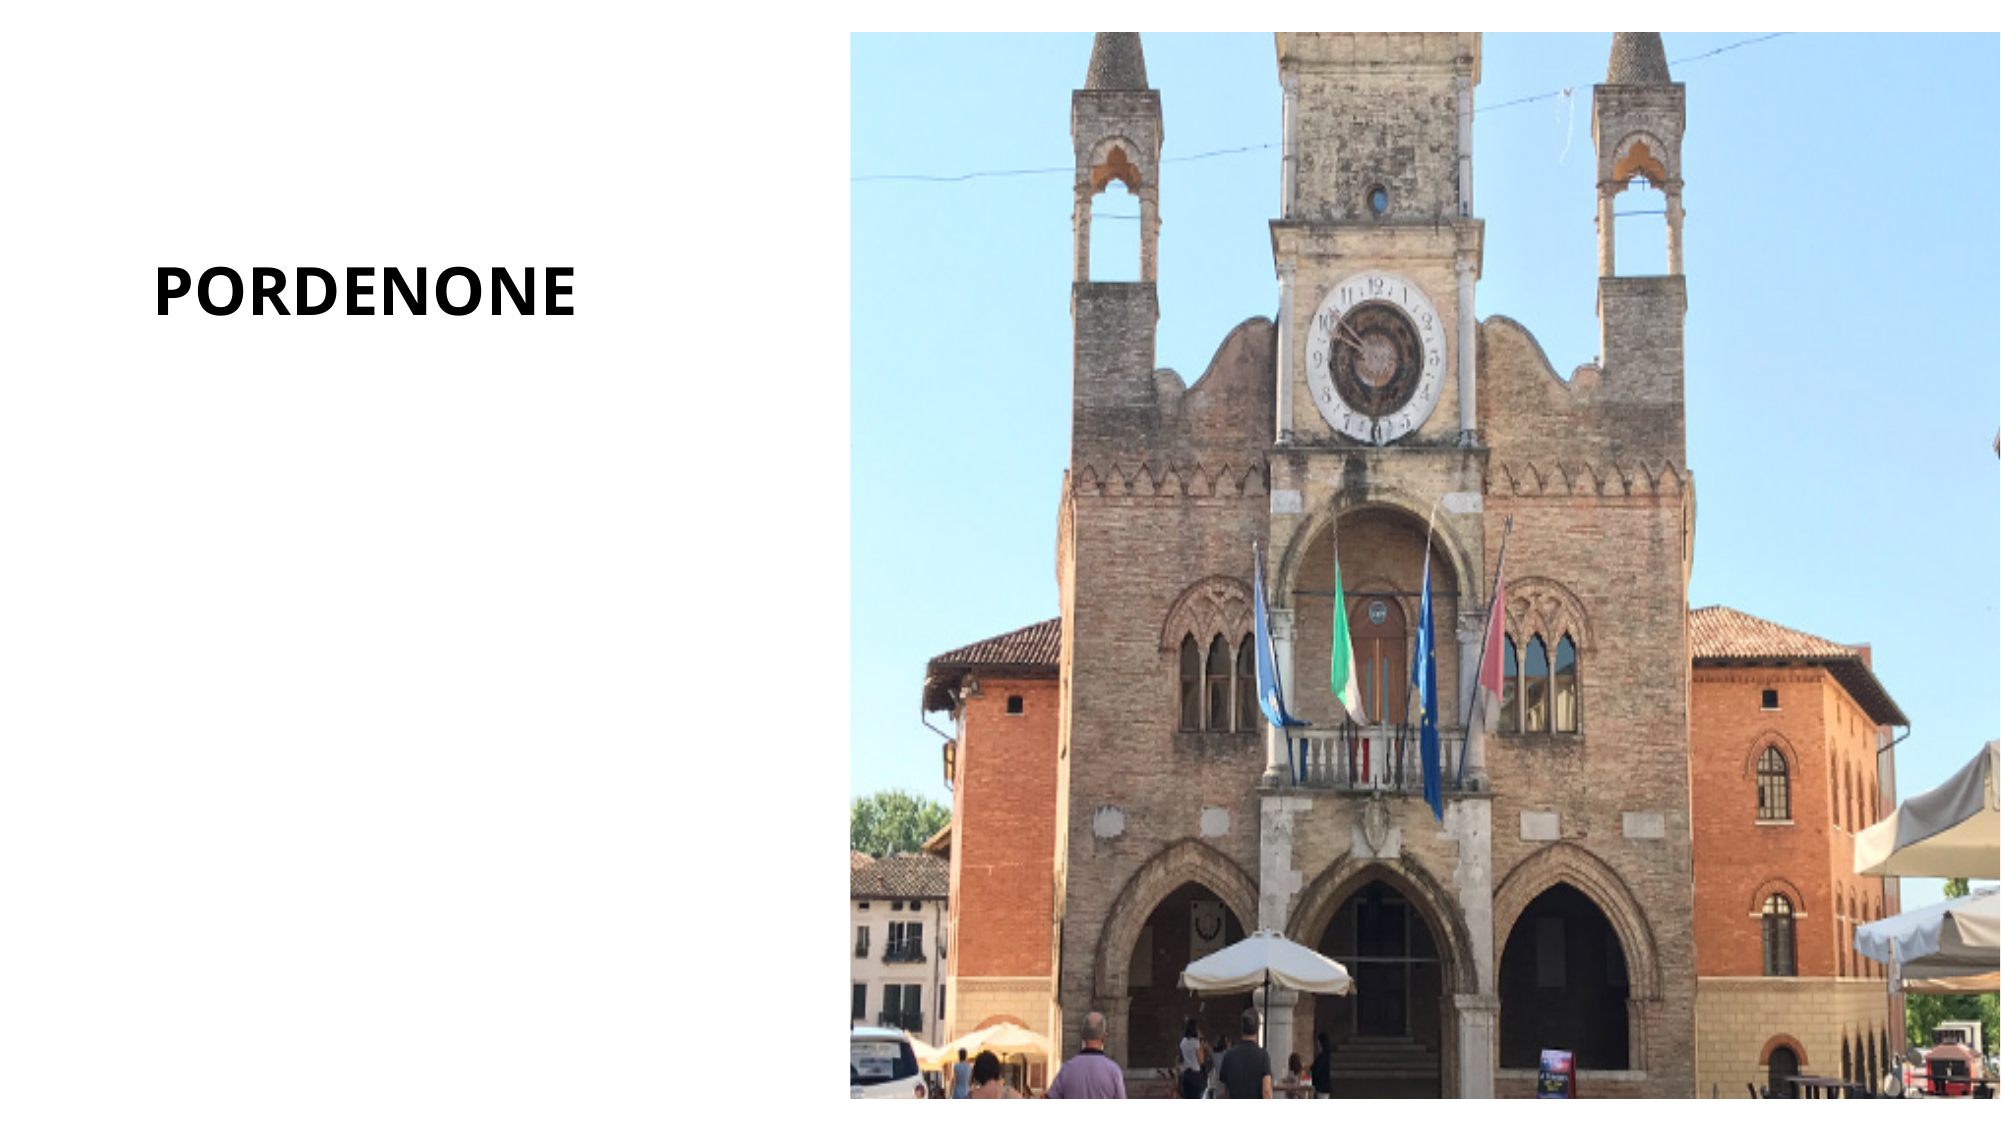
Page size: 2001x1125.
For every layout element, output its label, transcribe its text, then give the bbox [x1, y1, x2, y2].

title PORDENONE [137, 75, 783, 338]
picture [850, 32, 2000, 1099]
